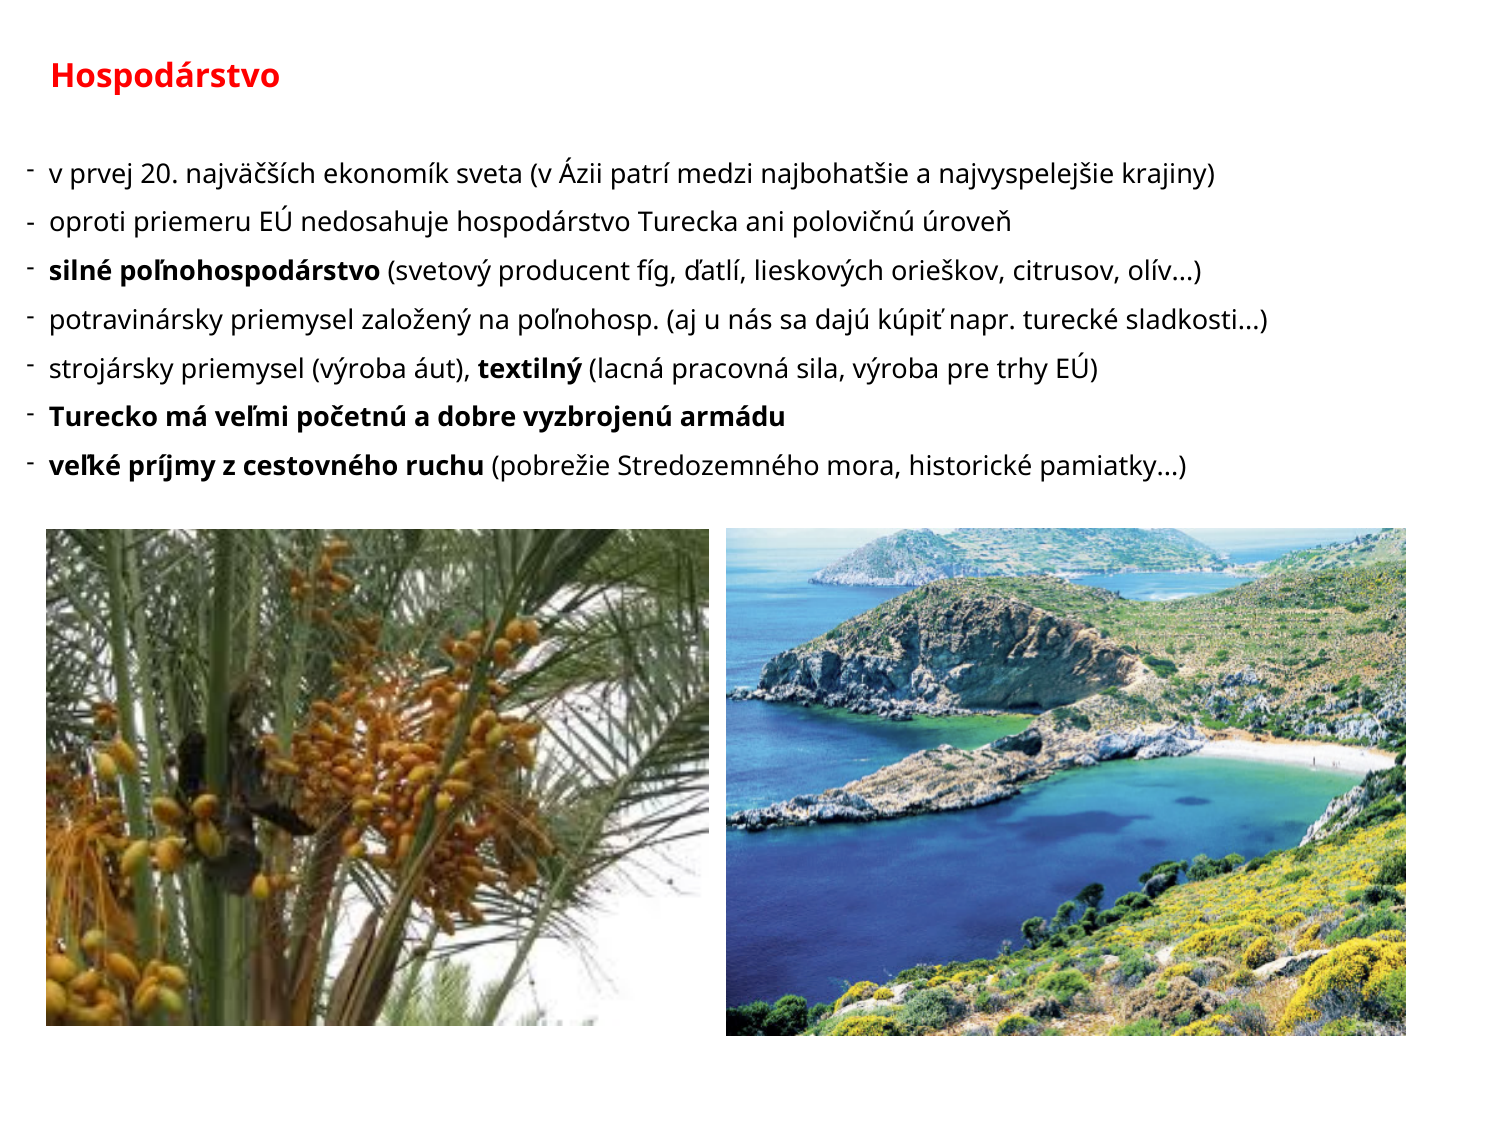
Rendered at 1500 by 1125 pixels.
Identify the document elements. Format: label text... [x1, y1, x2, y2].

text_box v prvej 20. najväčších ekonomík sveta (v Ázii patrí medzi najbohatšie a najvyspelejšie krajiny) - oproti priemeru EÚ nedosahuje hospodárstvo Turecka ani polovičnú úroveň silné poľnohospodárstvo (svetový producent fíg, ďatlí, lieskových orieškov, citrusov, olív...) potravinársky priemysel založený na poľnohosp. (aj u nás sa dajú kúpiť napr. turecké sladkosti...) strojársky priemysel (výroba áut), textilný (lacná pracovná sila, výroba pre trhy EÚ) Turecko má veľmi početnú a dobre vyzbrojenú armádu veľké príjmy z cestovného ruchu (pobrežie Stredozemného mora, historické pamiatky...) [11, 132, 1454, 587]
text_box Hospodárstvo [35, 47, 1419, 103]
picture [726, 528, 1406, 1036]
picture [46, 529, 709, 1026]
